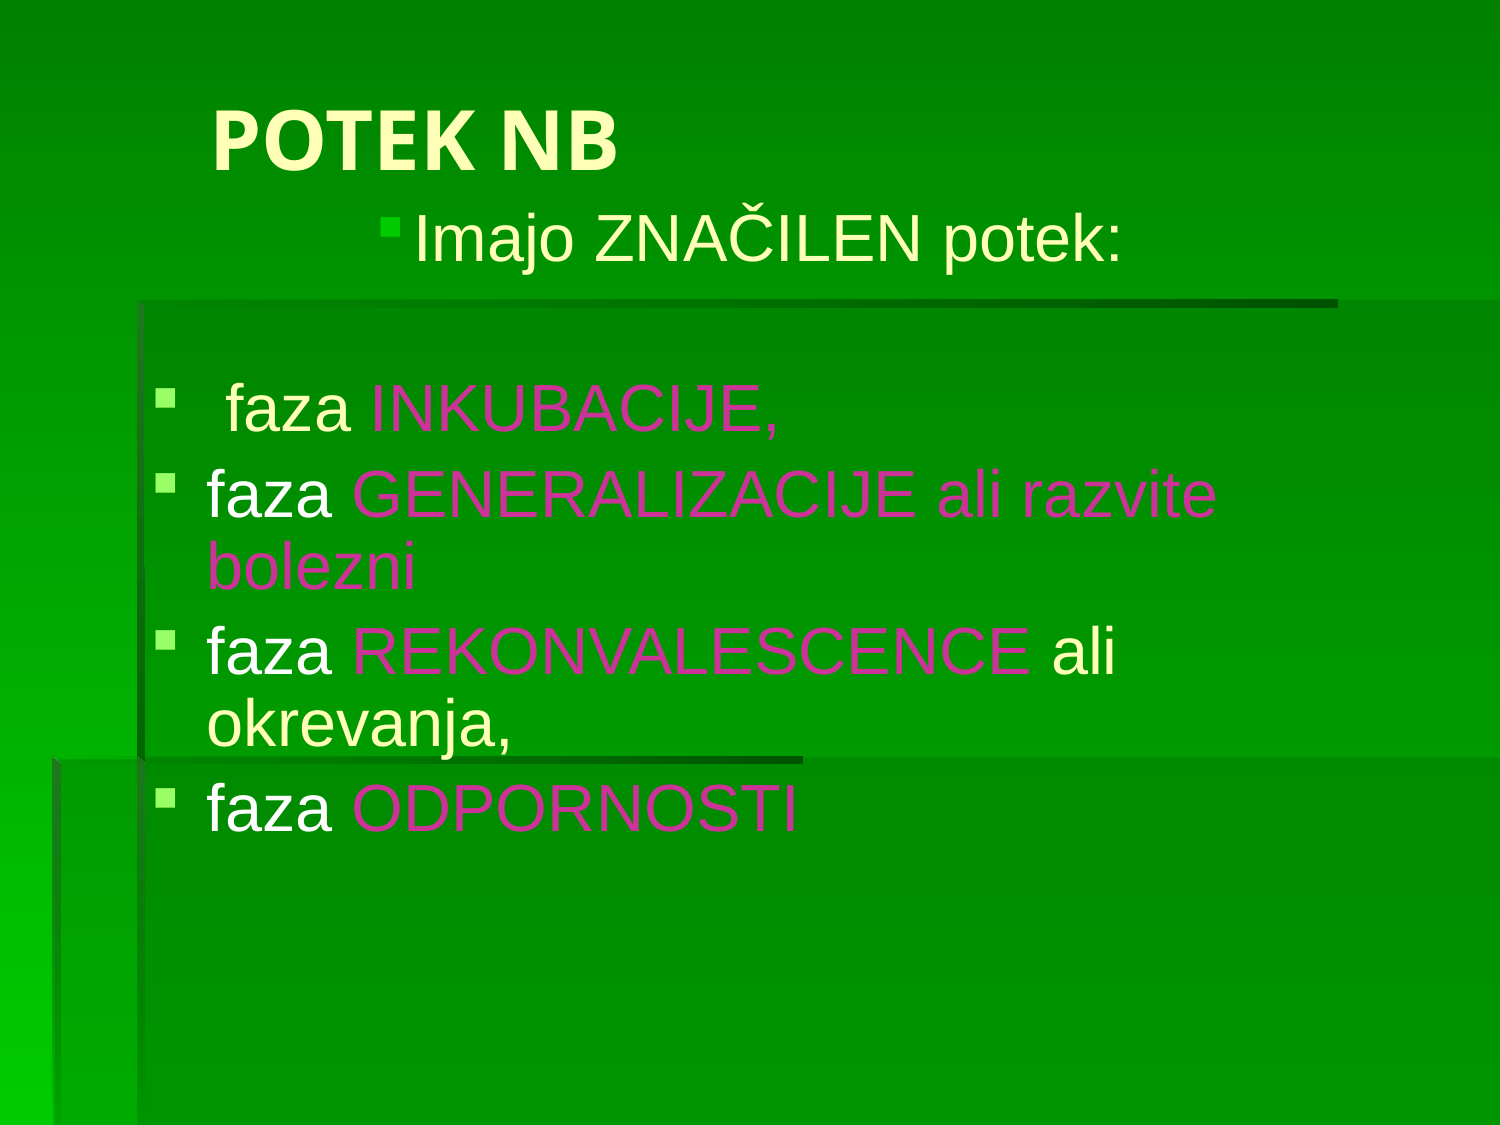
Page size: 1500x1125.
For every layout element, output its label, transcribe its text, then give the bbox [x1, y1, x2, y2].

title POTEK NB [194, 90, 1500, 185]
list Imajo ZNAČILEN potek: faza INKUBACIJE, faza GENERALIZACIJE ali razvite bolezni faza REKONVALESCENCE ali okrevanja, faza ODPORNOSTI [135, 196, 1451, 1000]
